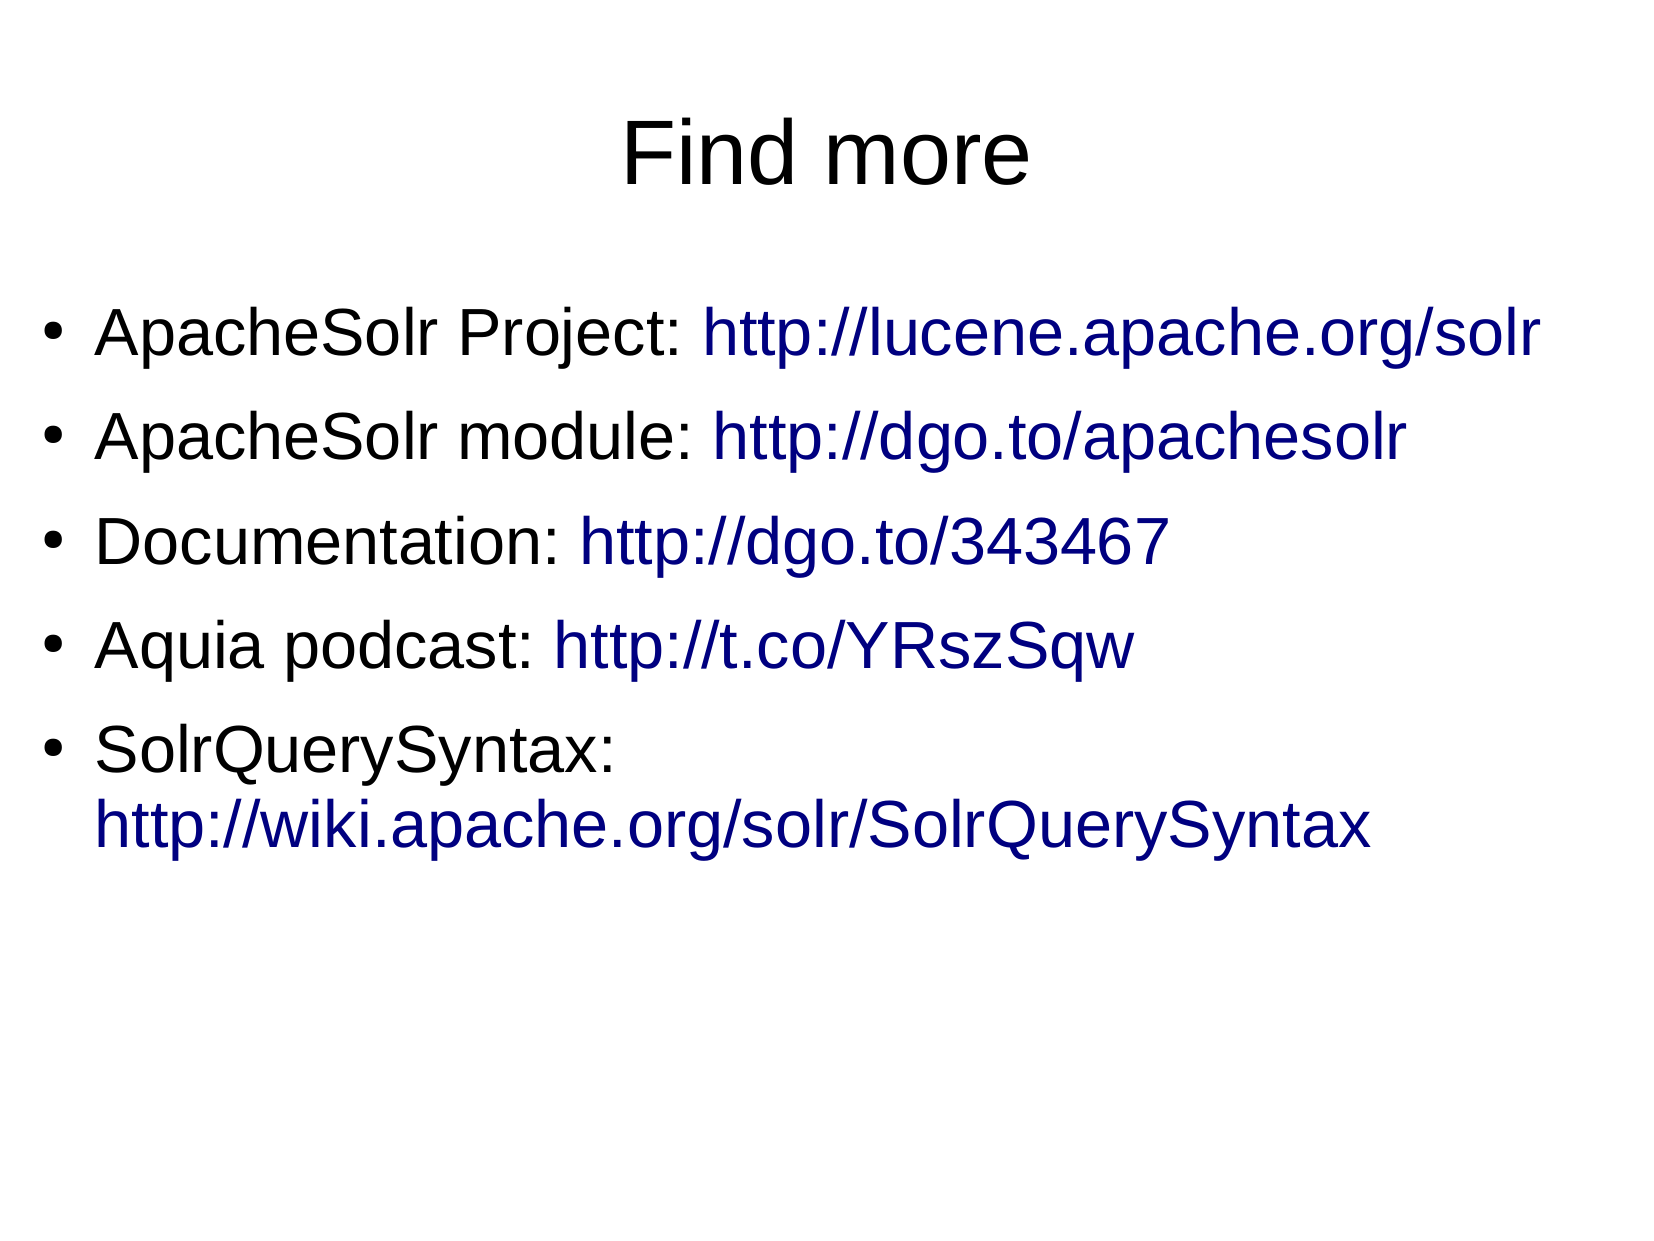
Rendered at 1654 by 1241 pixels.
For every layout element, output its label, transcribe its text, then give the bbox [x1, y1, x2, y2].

title Find more [82, 49, 1571, 257]
list ApacheSolr Project: http://lucene.apache.org/solr ApacheSolr module: http://dgo.to/apachesolr Documentation: http://dgo.to/343467 Aquia podcast: http://t.co/YRszSqw SolrQuerySyntax: http://wiki.apache.org/solr/SolrQuerySyntax [23, 295, 1595, 1114]
